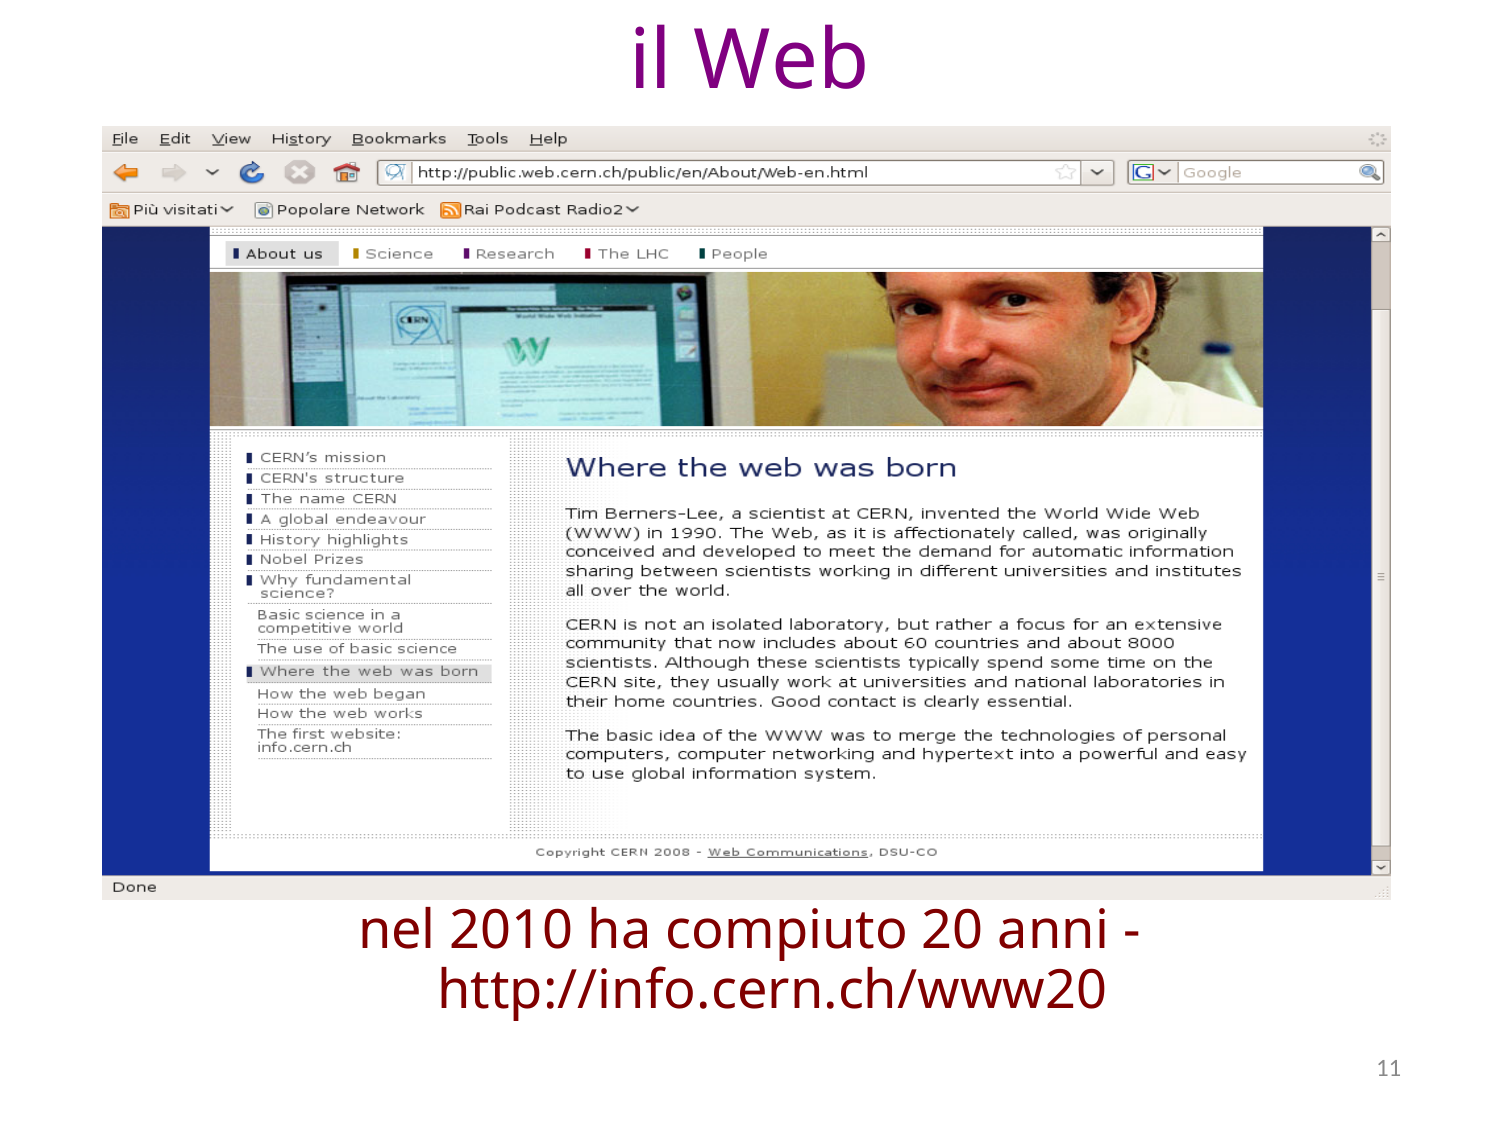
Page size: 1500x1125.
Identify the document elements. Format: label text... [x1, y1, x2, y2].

picture [102, 126, 1391, 897]
text_box il Web [75, 0, 1424, 115]
text_box <numero> [1074, 1042, 1417, 1095]
subtitle nel 2010 ha compiuto 20 anni - http://info.cern.ch/www20 [74, 897, 1416, 1024]
